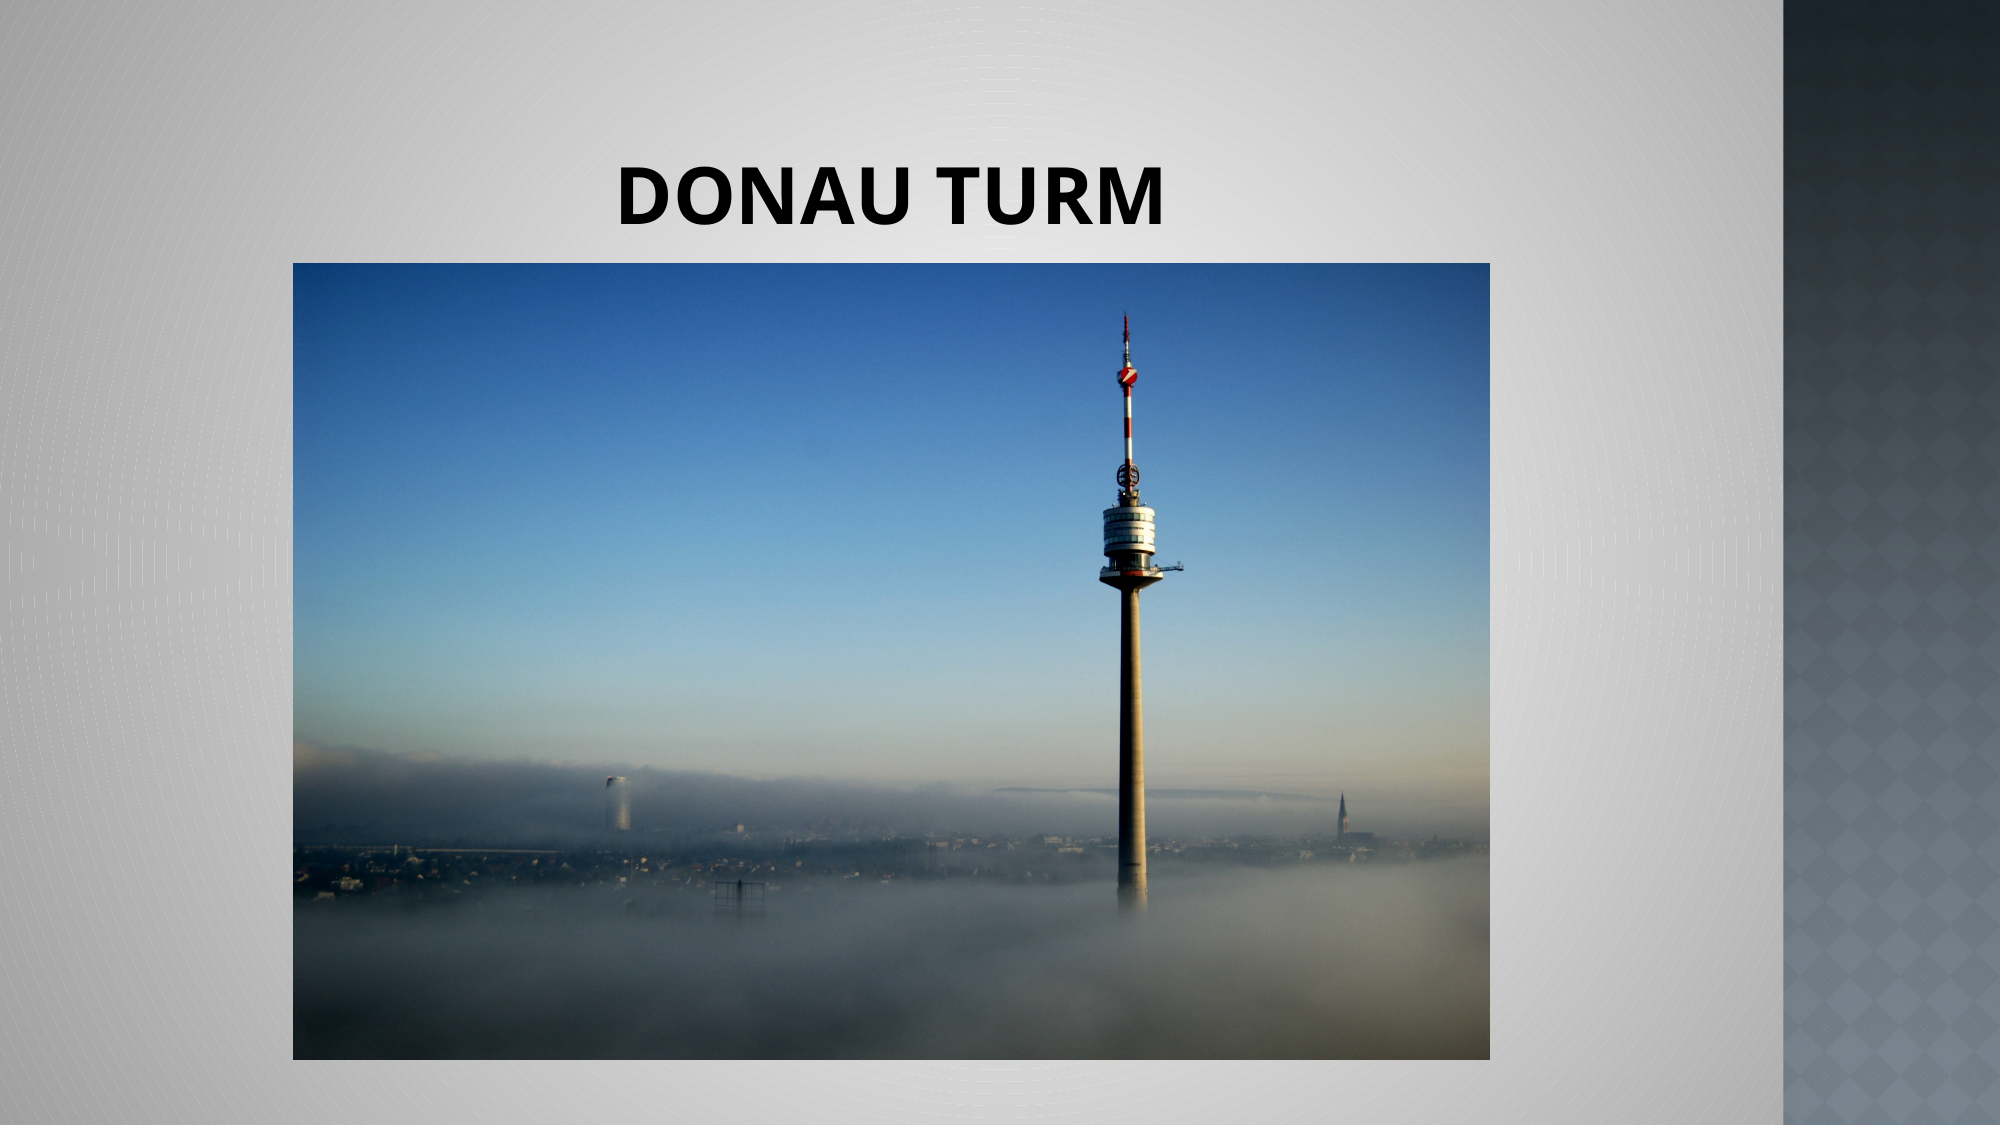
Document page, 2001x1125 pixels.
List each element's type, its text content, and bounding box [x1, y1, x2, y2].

picture [293, 264, 1490, 1060]
title Donau turm [99, 52, 1684, 240]
